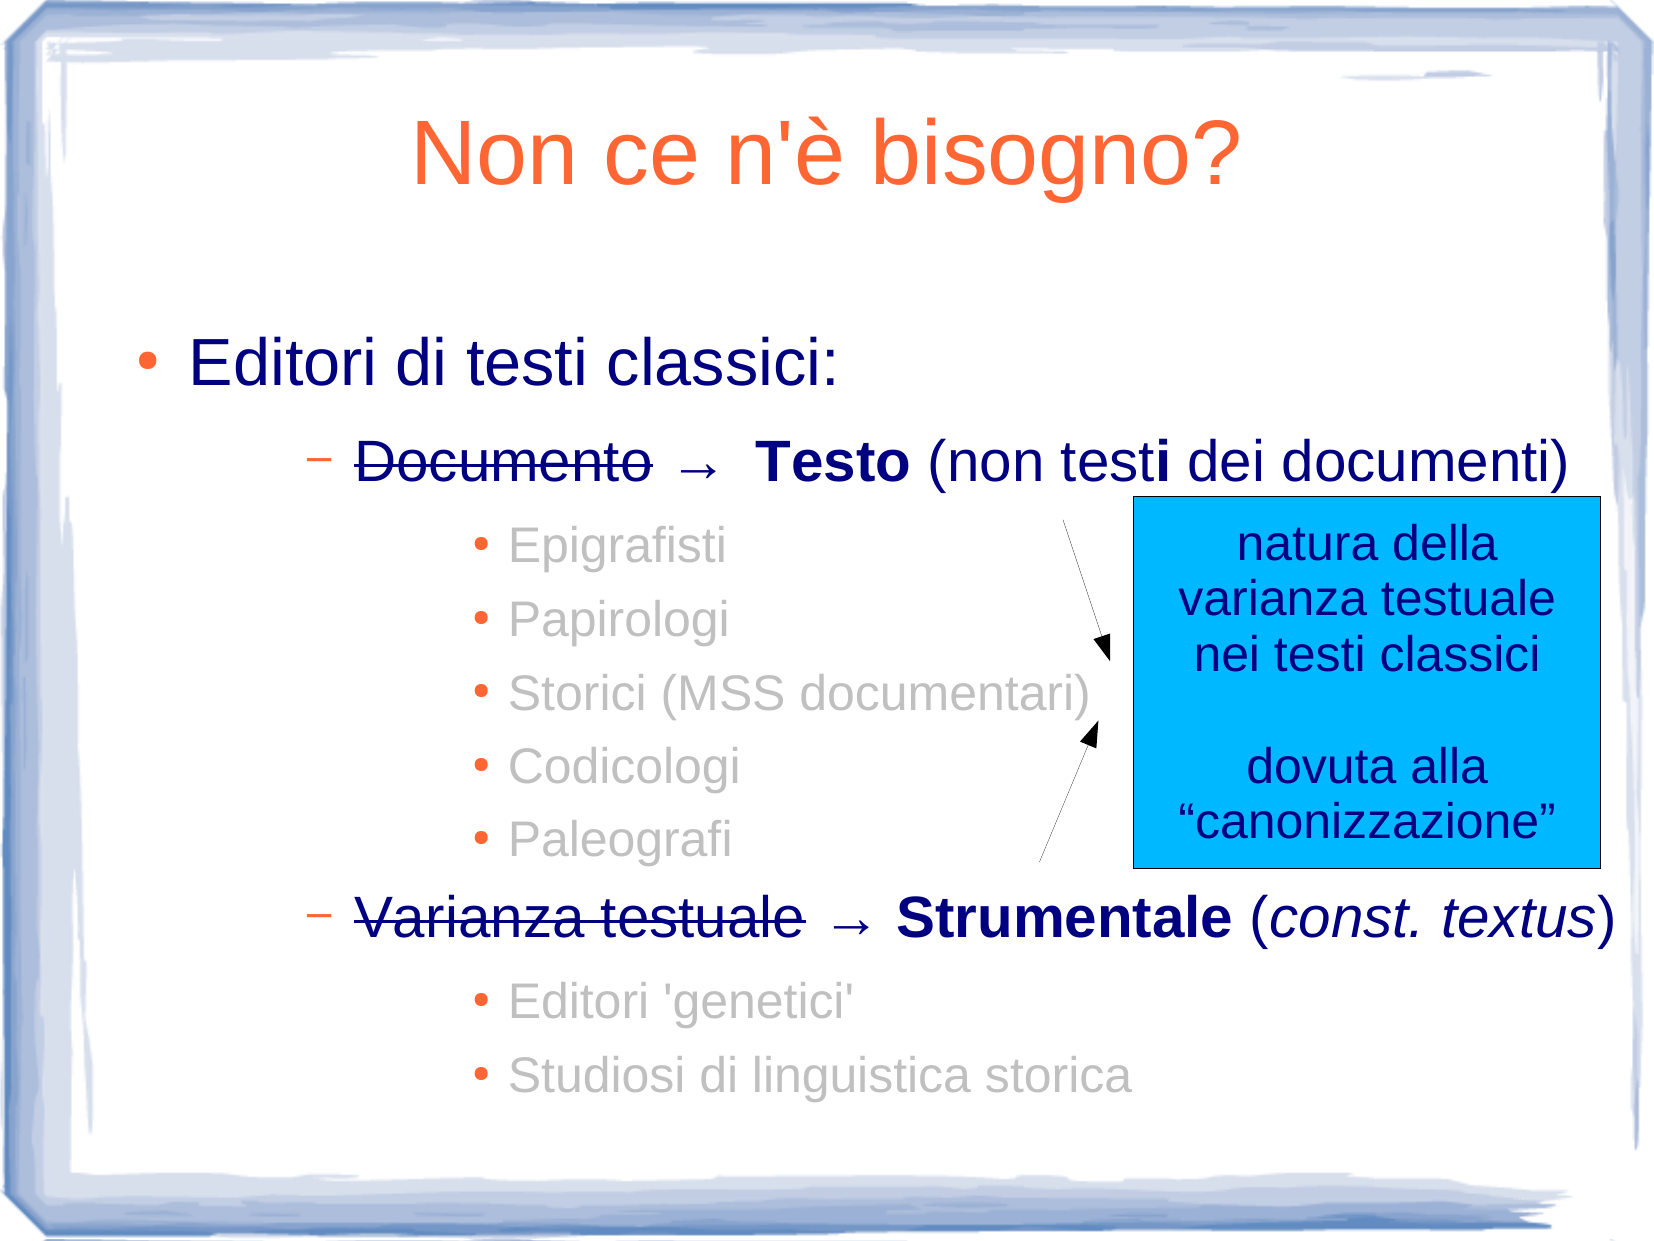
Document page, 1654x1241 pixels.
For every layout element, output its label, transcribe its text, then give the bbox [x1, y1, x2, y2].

title Non ce n'è bisogno? [82, 49, 1571, 257]
picture [0, 0, 1654, 1241]
text_box natura della varianza testuale nei testi classici dovuta alla “canonizzazione” [1133, 496, 1601, 869]
list Editori di testi classici: Documento → Testo (non testi dei documenti) Epigrafisti Papirologi Storici (MSS documentari) Codicologi Paleografi Varianza testuale → Strumentale (const. textus) Editori 'genetici' Studiosi di linguistica storica [118, 324, 1619, 1103]
